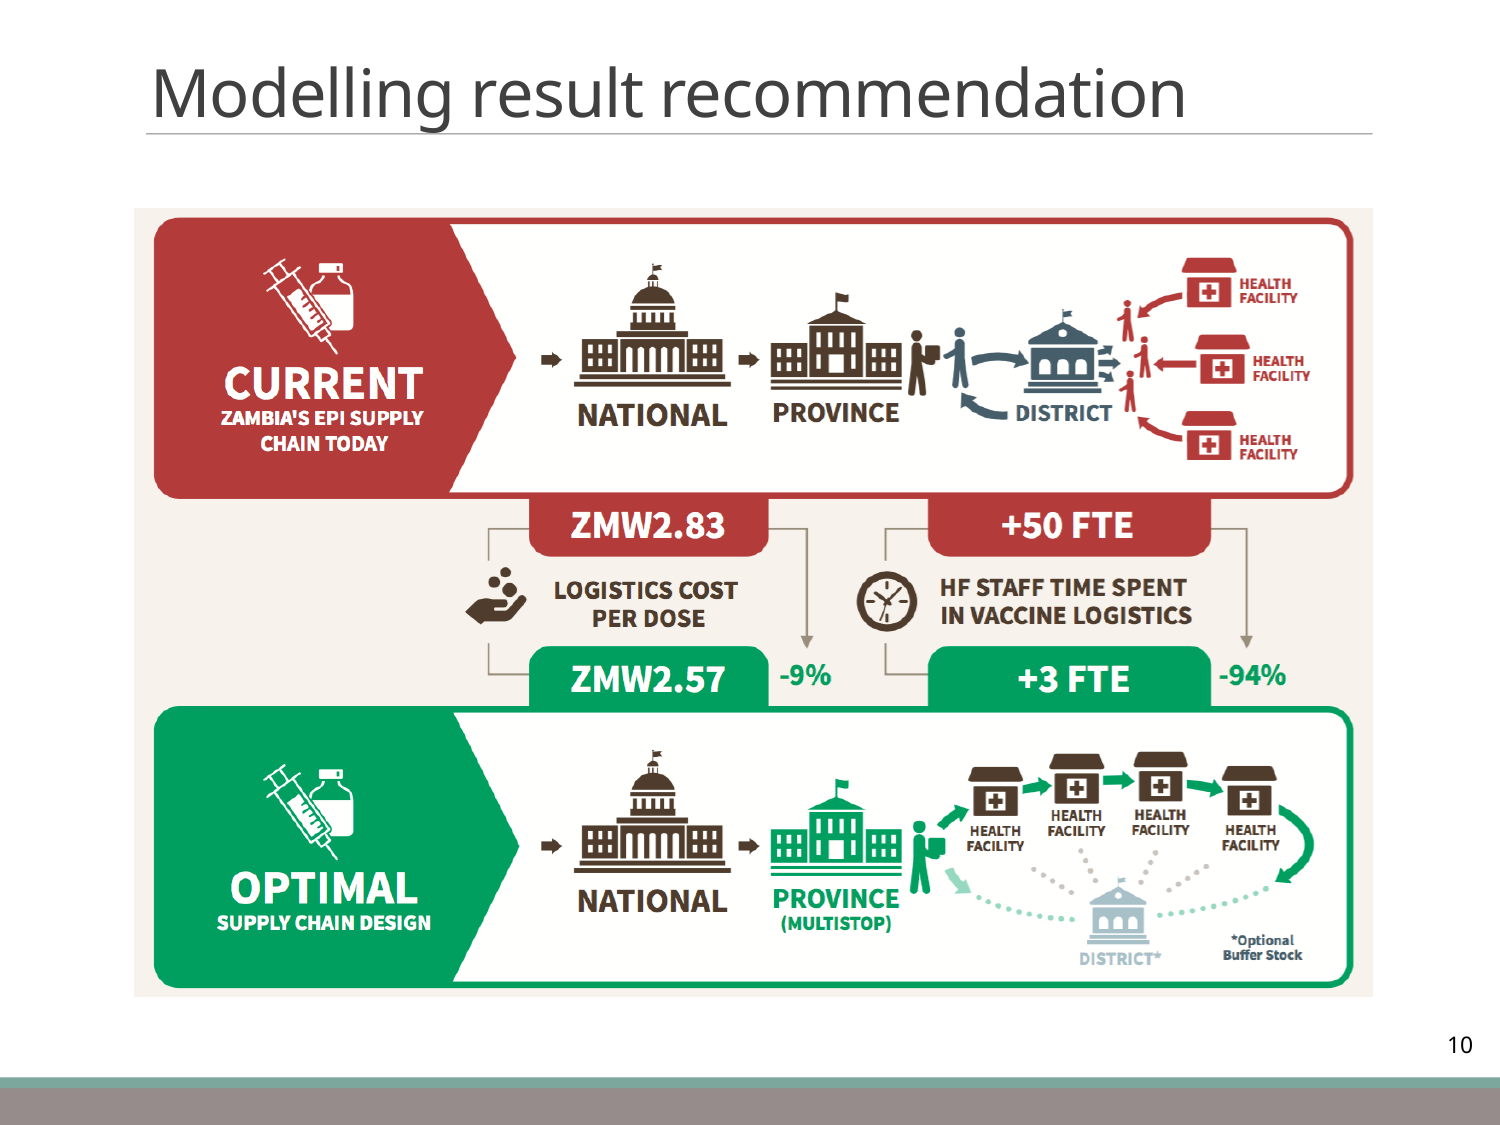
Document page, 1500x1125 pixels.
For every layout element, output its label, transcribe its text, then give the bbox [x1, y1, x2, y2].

text_box <number> [1403, 1023, 1489, 1077]
picture [134, 208, 1373, 997]
title Modelling result recommendation [135, 47, 1373, 139]
